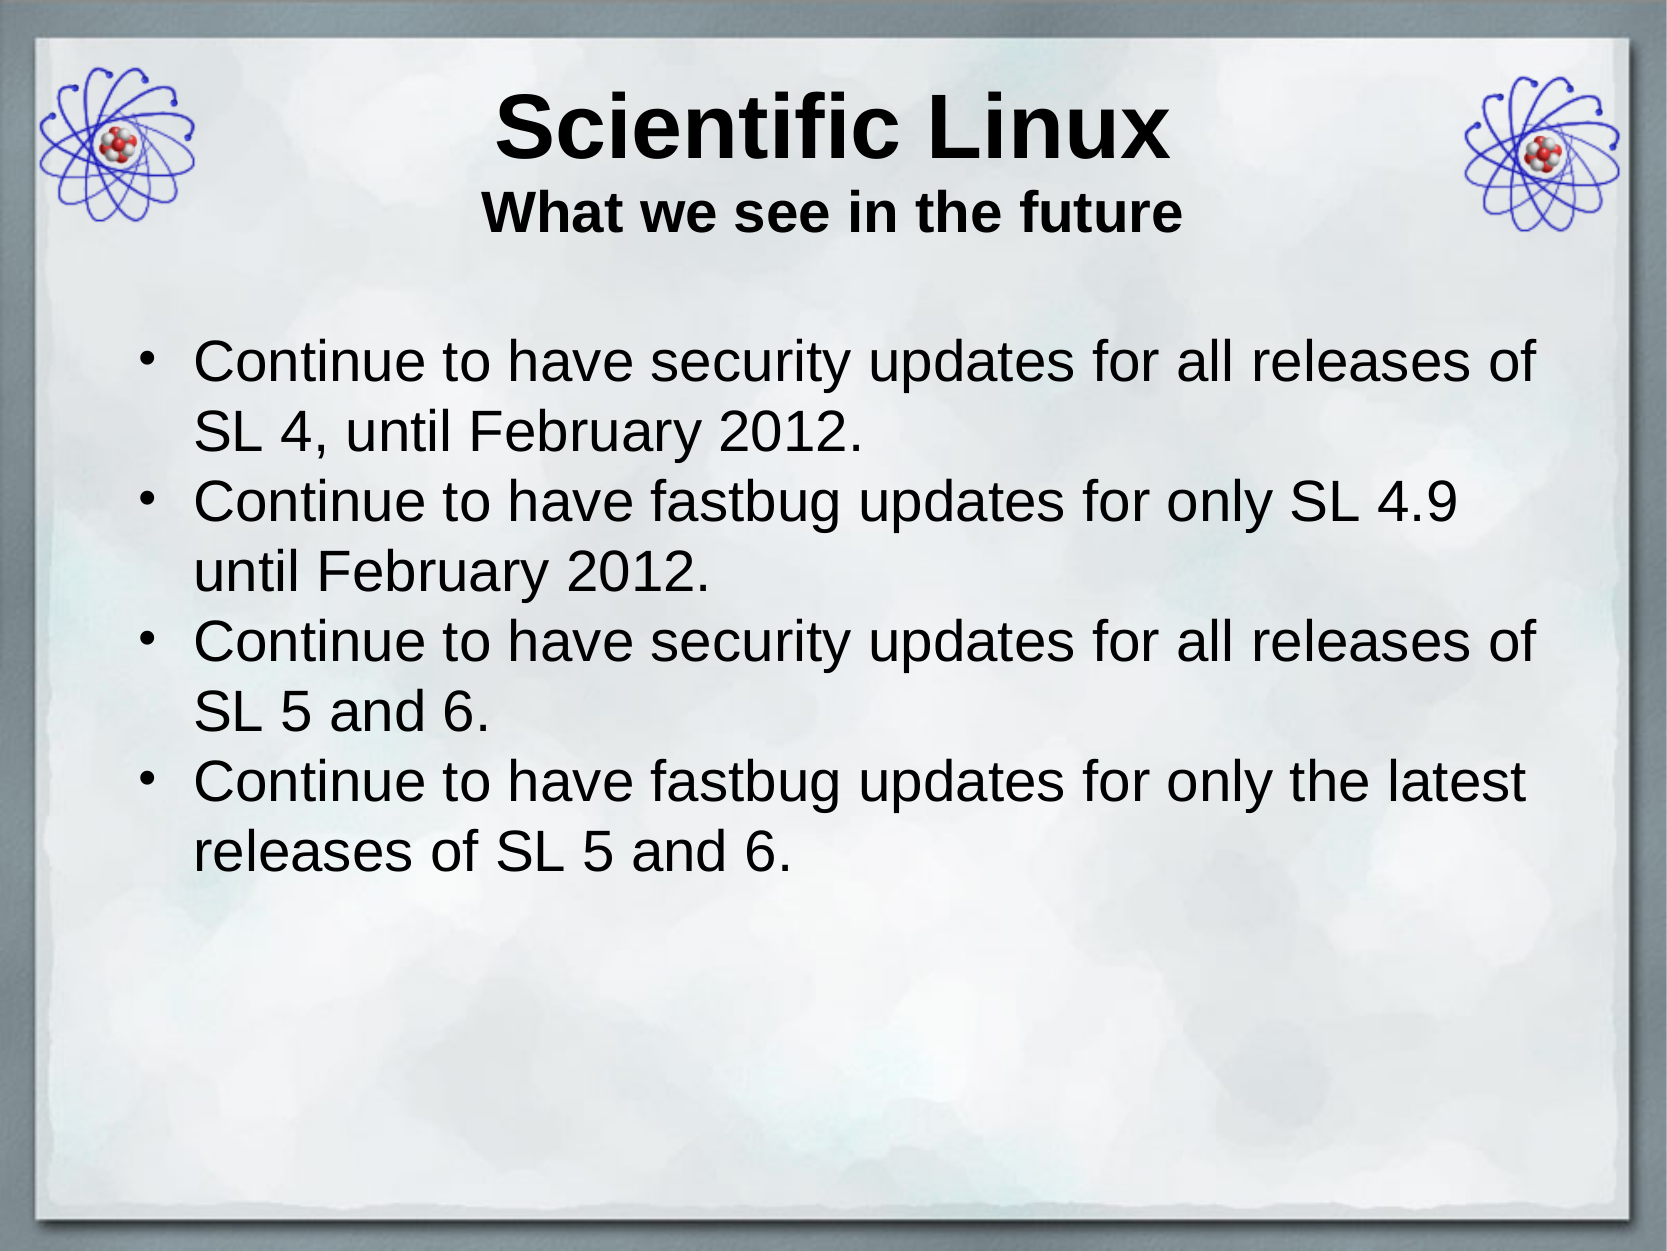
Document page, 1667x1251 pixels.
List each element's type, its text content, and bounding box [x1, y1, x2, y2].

picture [0, 0, 1667, 1251]
title Scientific Linux What we see in the future [289, 75, 1378, 246]
text_box Continue to have security updates for all releases of SL 4, until February 2012. Continue to have fastbug updates for only SL 4.9 until February 2012. Continue to have security updates for all releases of SL 5 and 6. Continue to have fastbug updates for only the latest releases of SL 5 and 6. [122, 315, 1575, 938]
